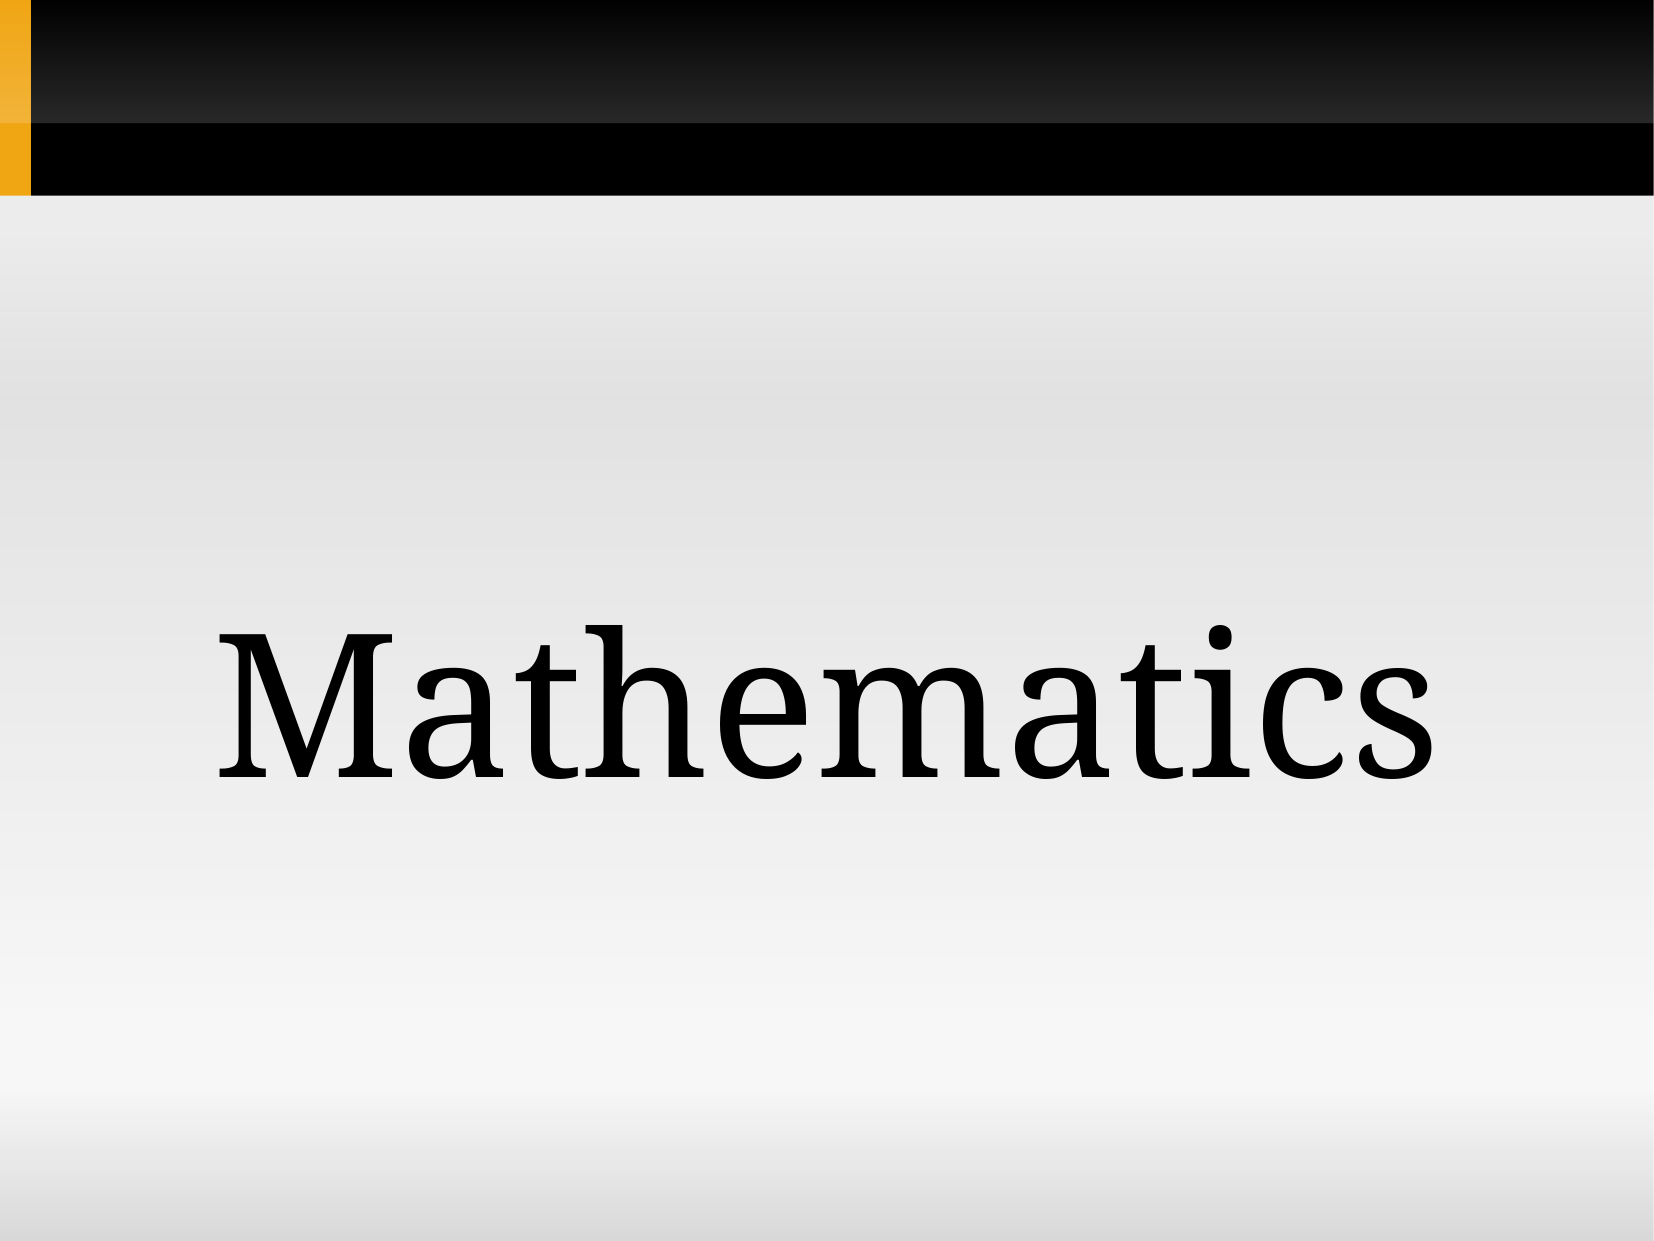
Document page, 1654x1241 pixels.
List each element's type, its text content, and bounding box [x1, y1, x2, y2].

picture [0, 0, 1654, 1241]
subtitle Mathematics [82, 297, 1571, 1102]
